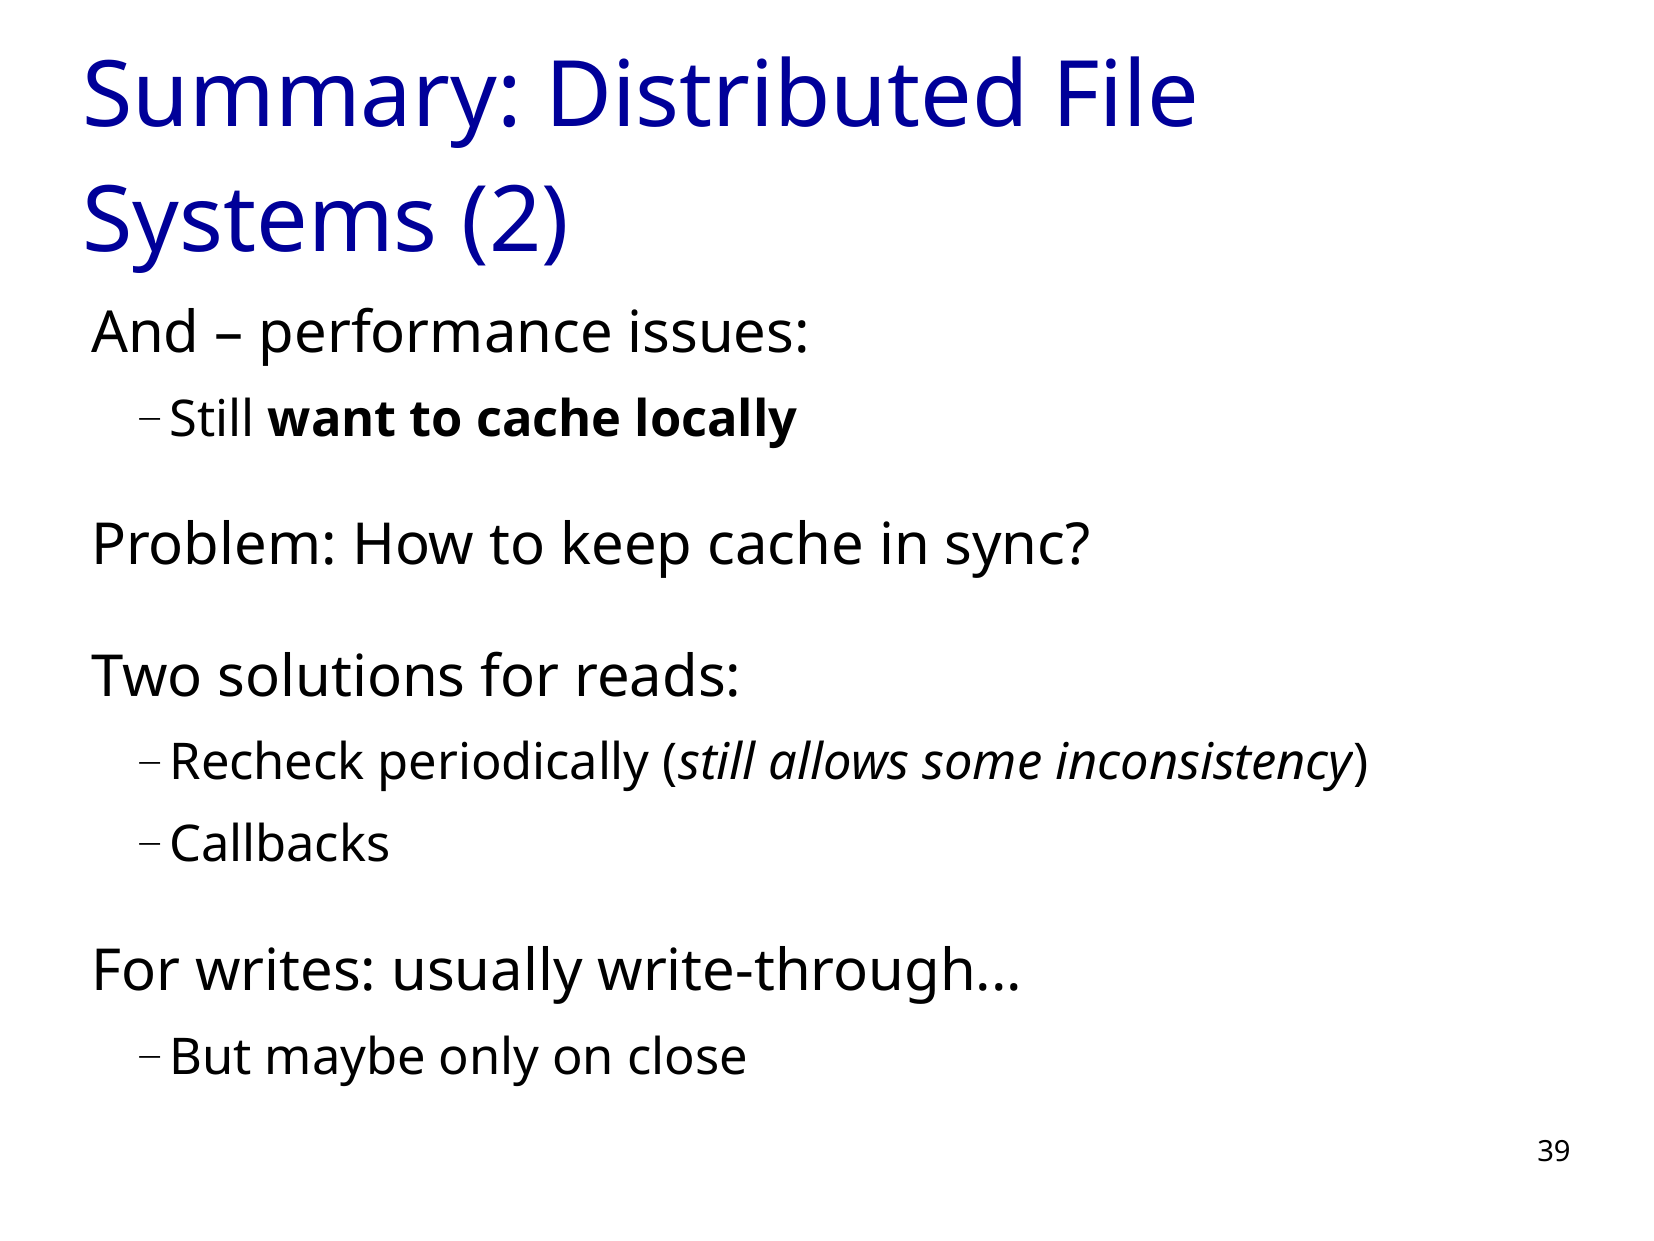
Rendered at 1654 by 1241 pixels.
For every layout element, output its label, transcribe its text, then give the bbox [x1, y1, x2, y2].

list And – performance issues: Still want to cache locally Problem: How to keep cache in sync? Two solutions for reads: Recheck periodically (still allows some inconsistency) Callbacks For writes: usually write-through... But maybe only on close [60, 290, 1571, 1096]
title Summary: Distributed File Systems (2) [82, 49, 1571, 257]
